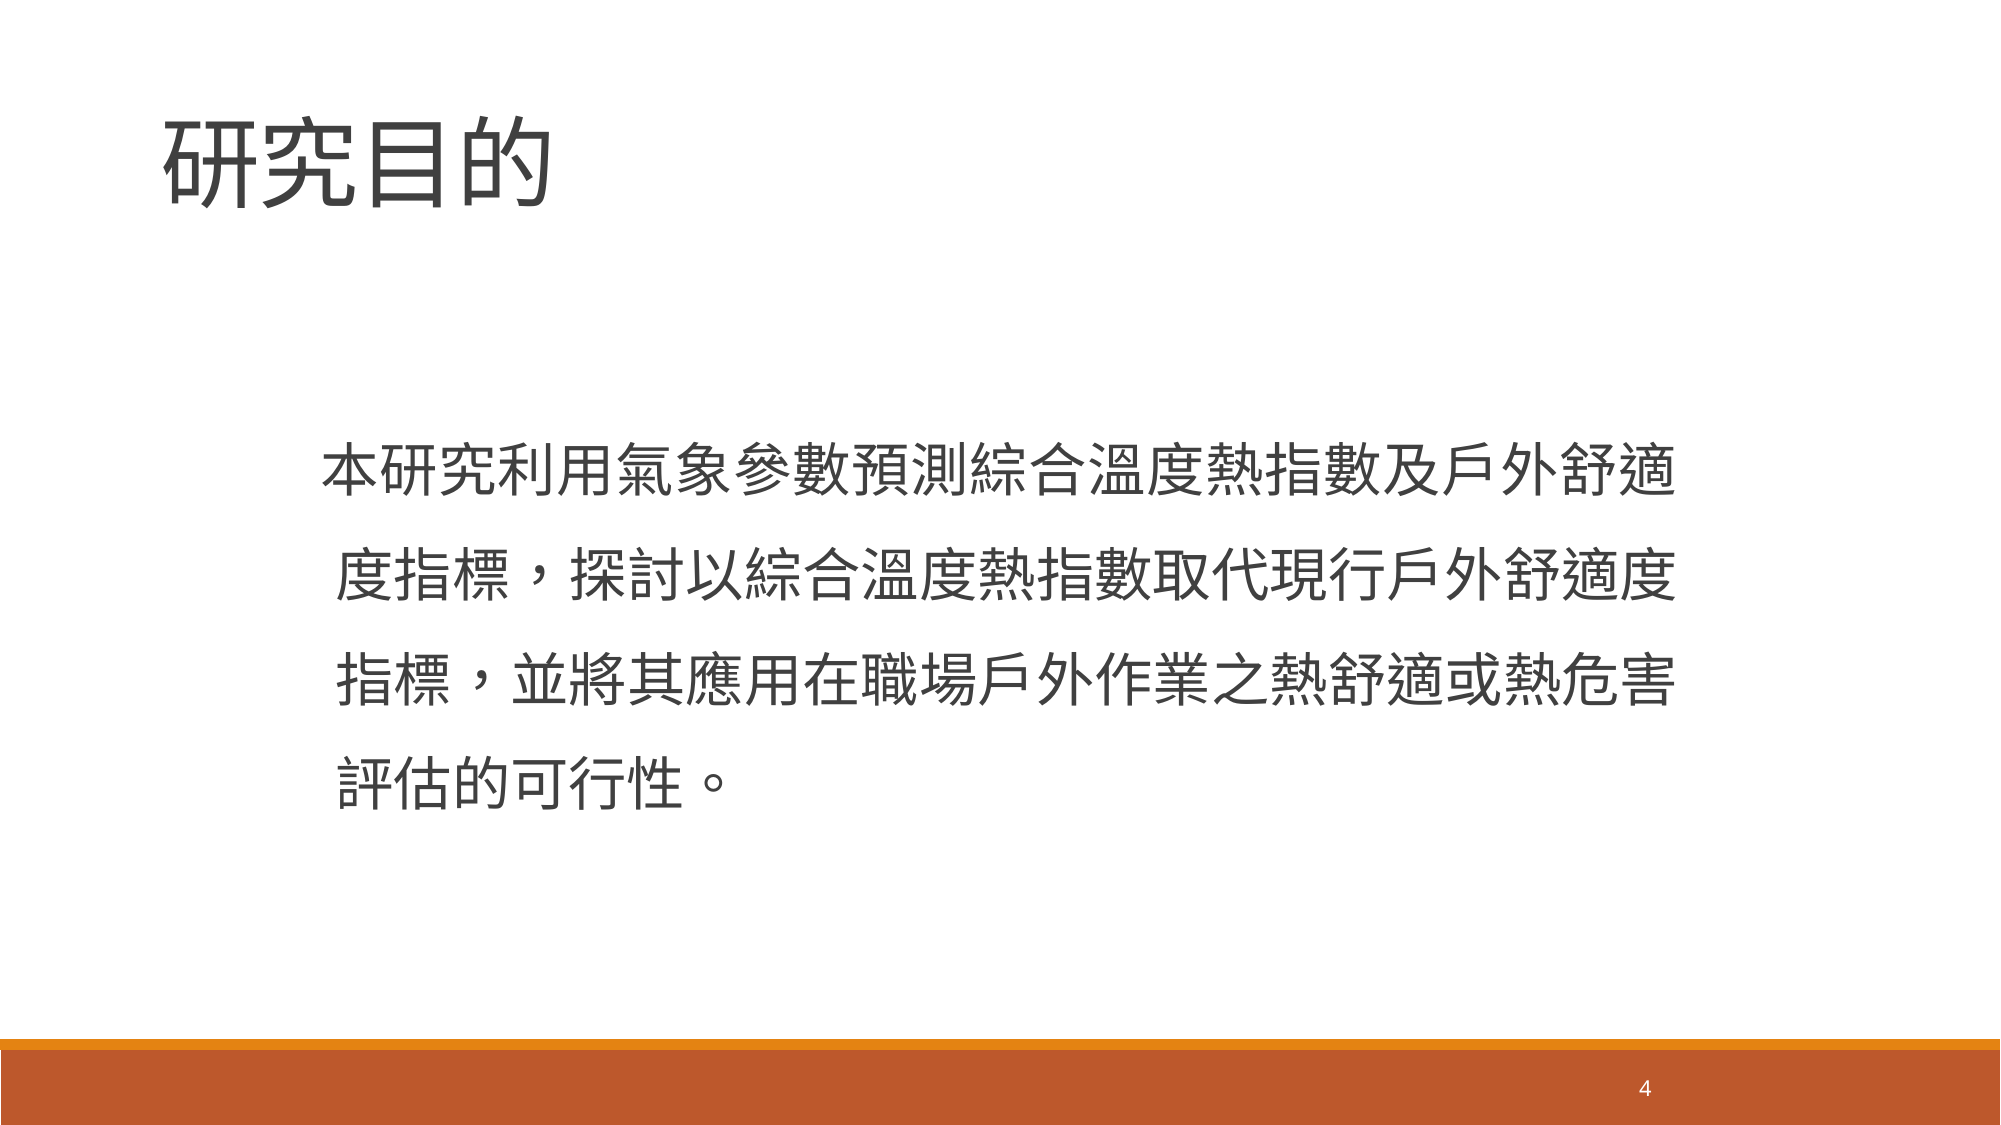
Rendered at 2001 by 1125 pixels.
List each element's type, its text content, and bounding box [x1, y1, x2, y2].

title 研究目的 [145, 93, 1796, 229]
text_box 4 [1624, 1059, 1840, 1120]
list 本研究利用氣象參數預測綜合溫度熱指數及戶外舒適度指標，探討以綜合溫度熱指數取代現行戶外舒適度指標，並將其應用在職場戶外作業之熱舒適或熱危害評估的可行性。 [305, 390, 1678, 830]
